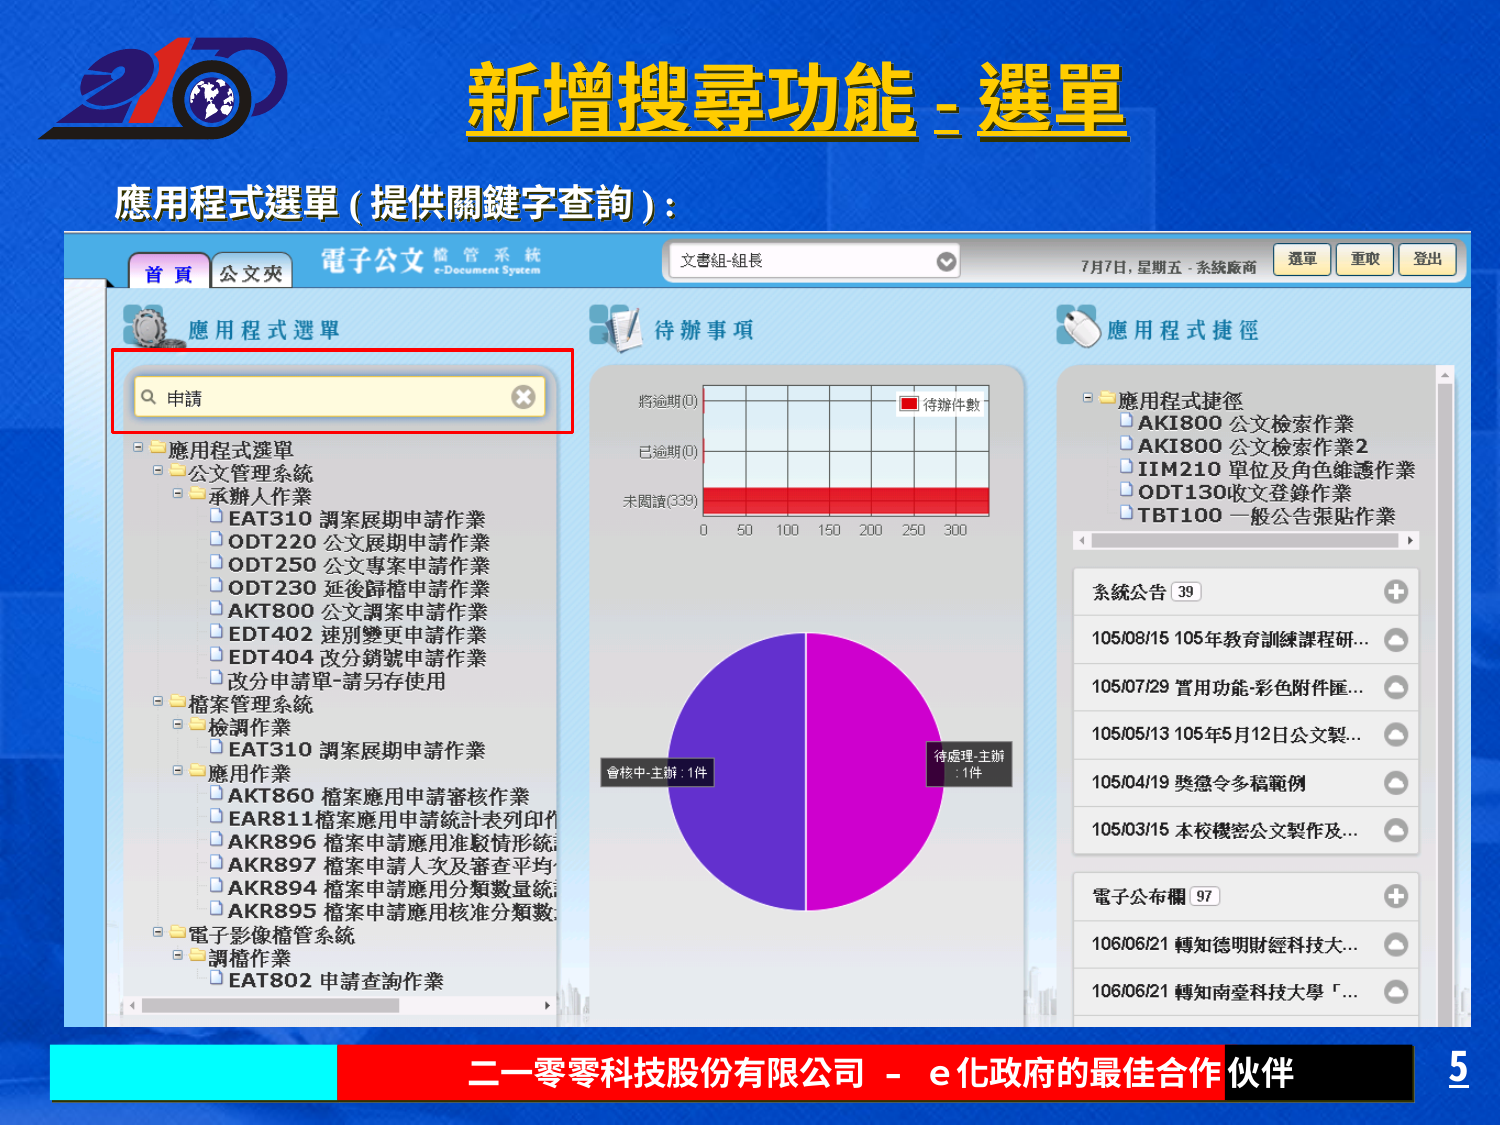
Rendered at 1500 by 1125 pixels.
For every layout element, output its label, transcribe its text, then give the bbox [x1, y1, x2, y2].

picture [0, 0, 1500, 1125]
text_box 應用程式選單(提供關鍵字查詢) : [100, 171, 1462, 231]
text_box 新增搜尋功能-選單 [451, 42, 1143, 149]
